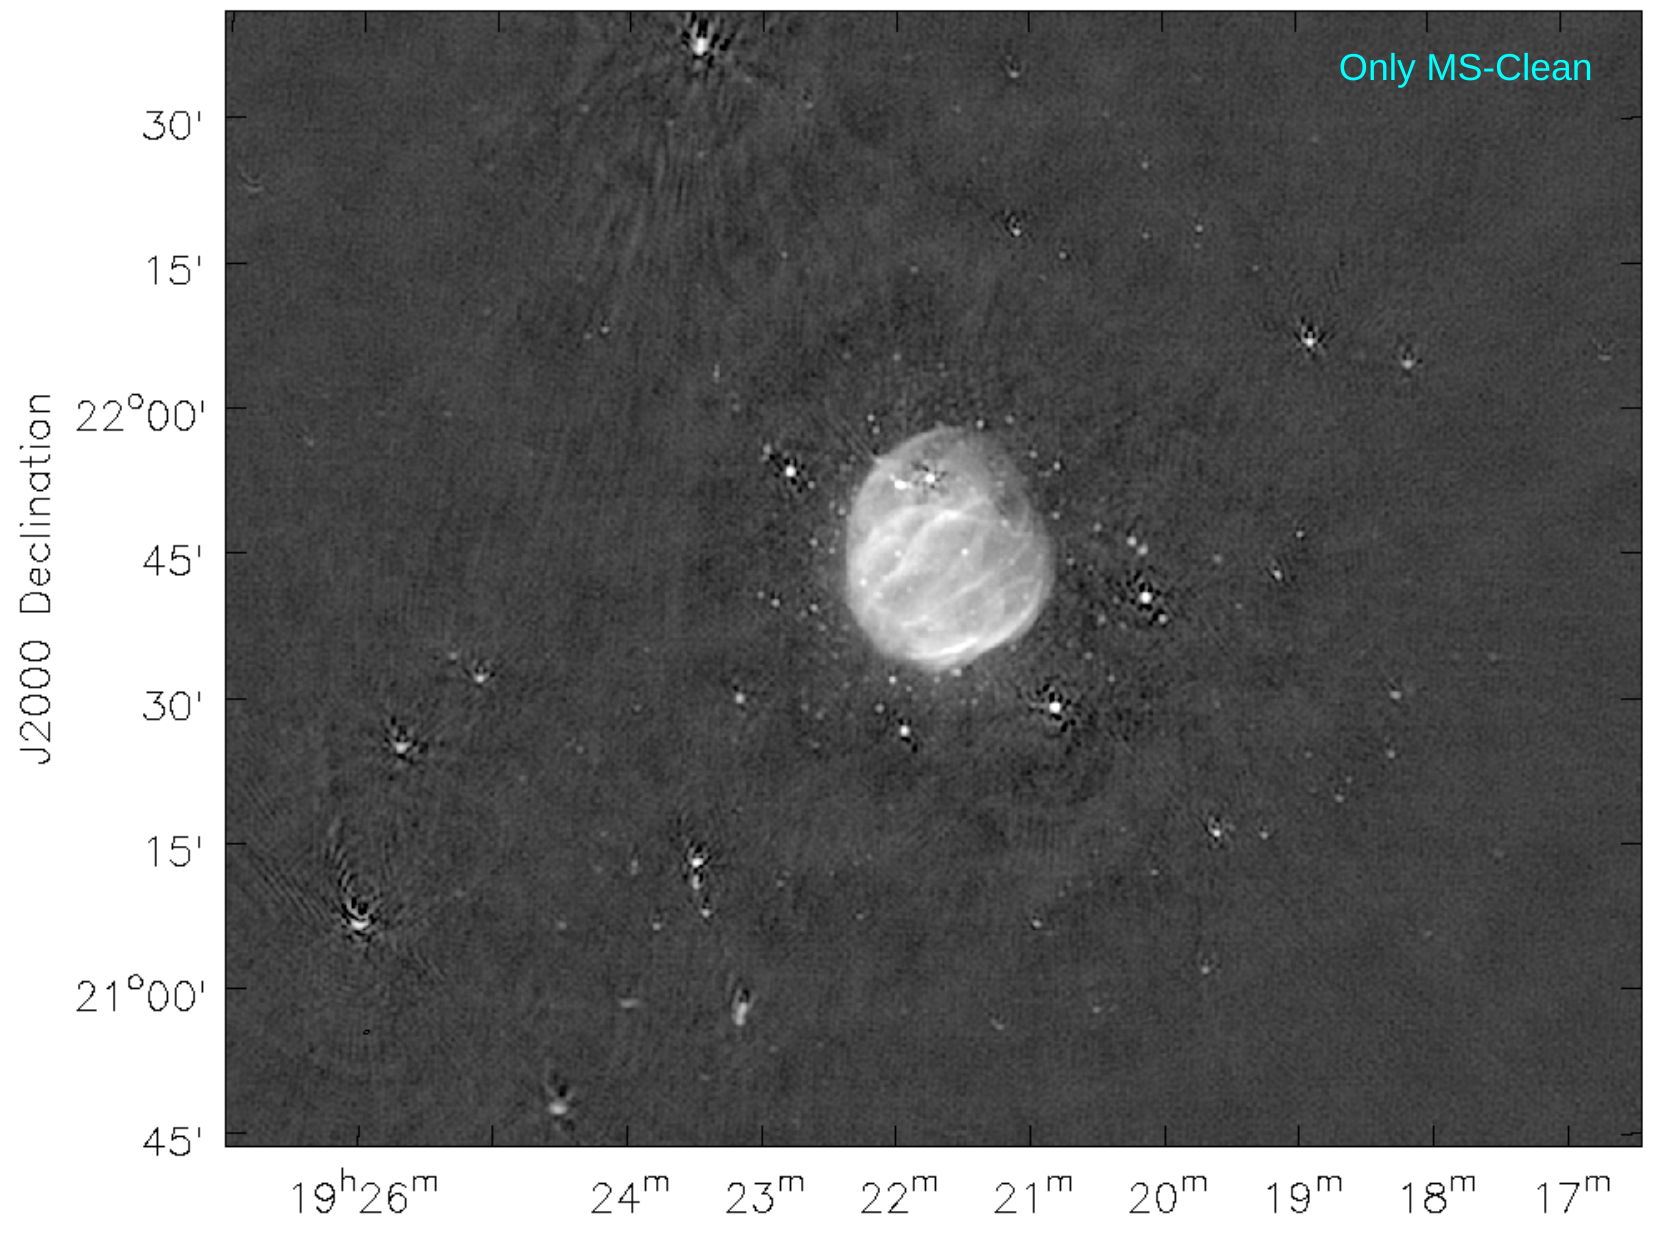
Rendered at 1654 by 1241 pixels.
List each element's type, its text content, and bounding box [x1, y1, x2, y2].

text_box Only MS-Clean [1324, 38, 1637, 96]
picture [0, 0, 1653, 1241]
